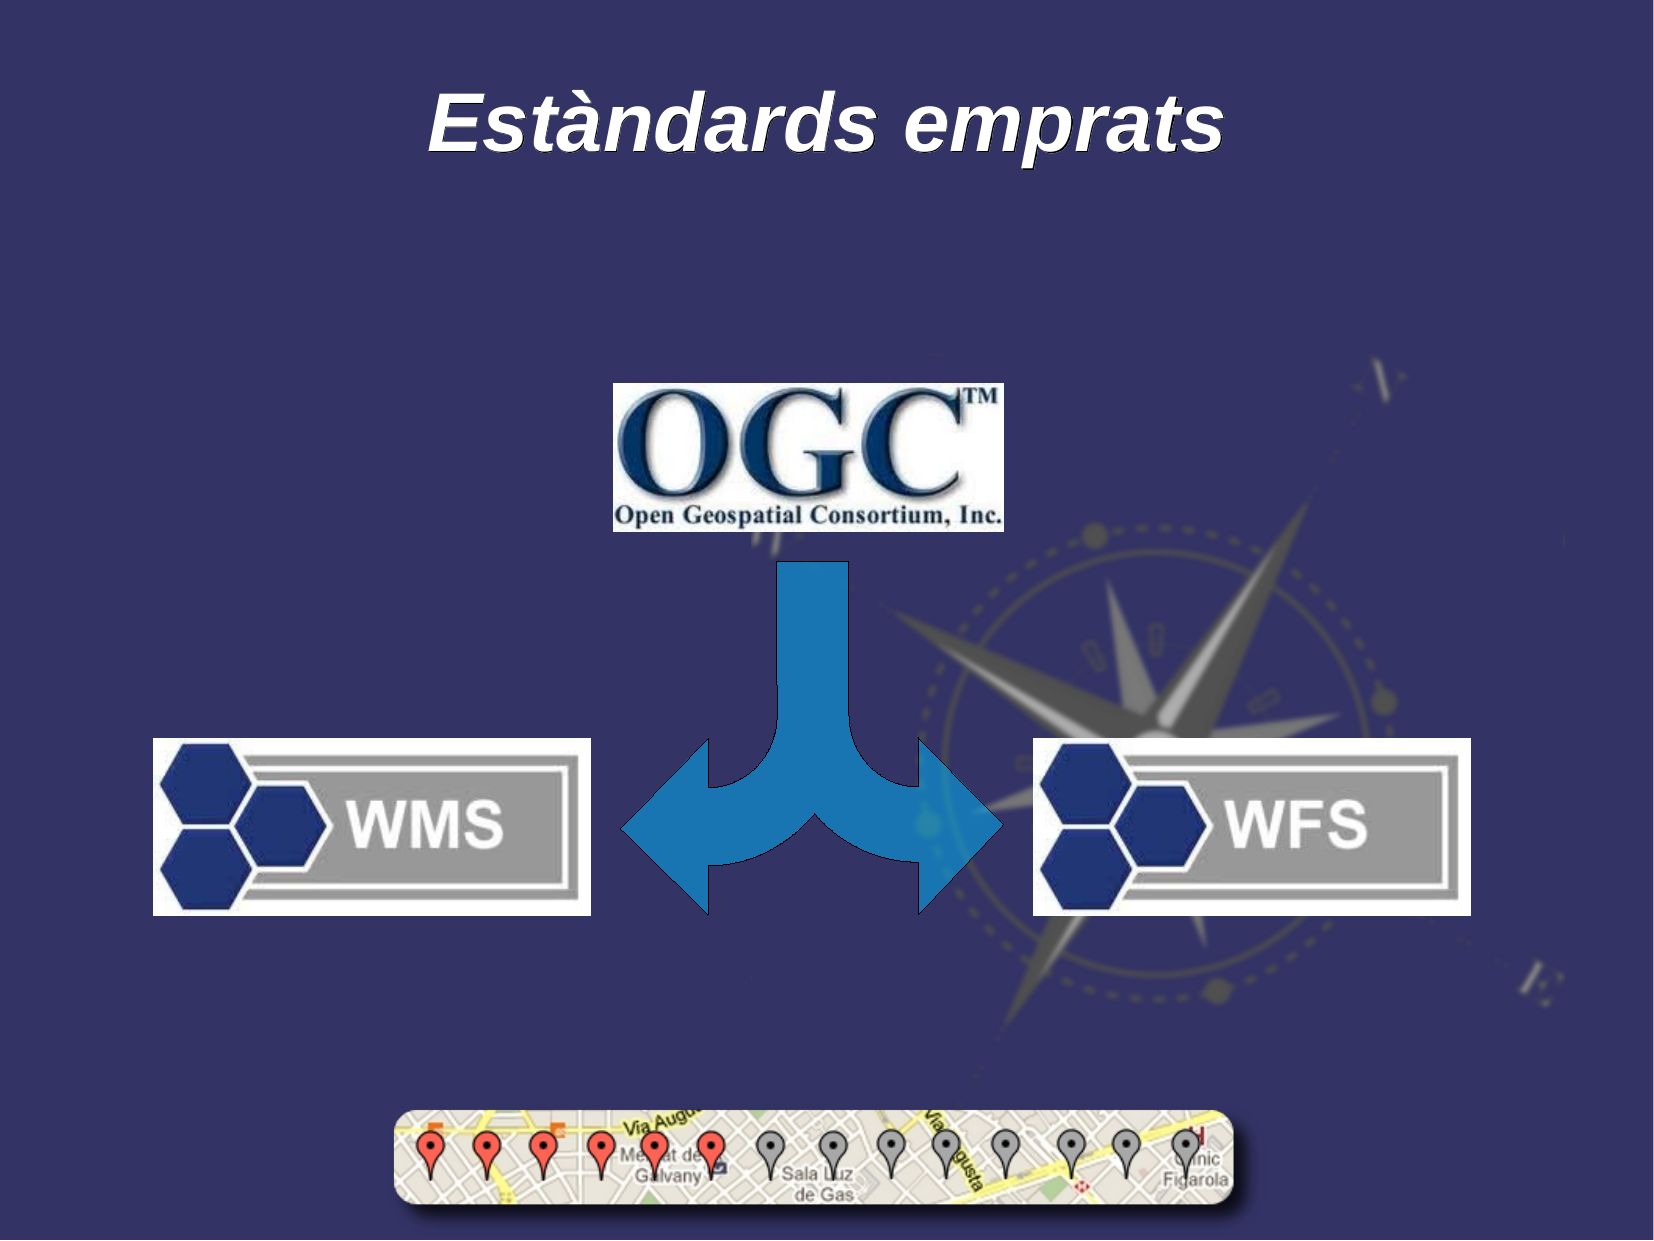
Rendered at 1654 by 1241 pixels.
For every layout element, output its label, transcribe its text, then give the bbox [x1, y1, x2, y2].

picture [153, 738, 591, 916]
text_box [620, 561, 1004, 915]
title Estàndards emprats [121, 19, 1534, 227]
picture [383, 354, 1565, 1241]
